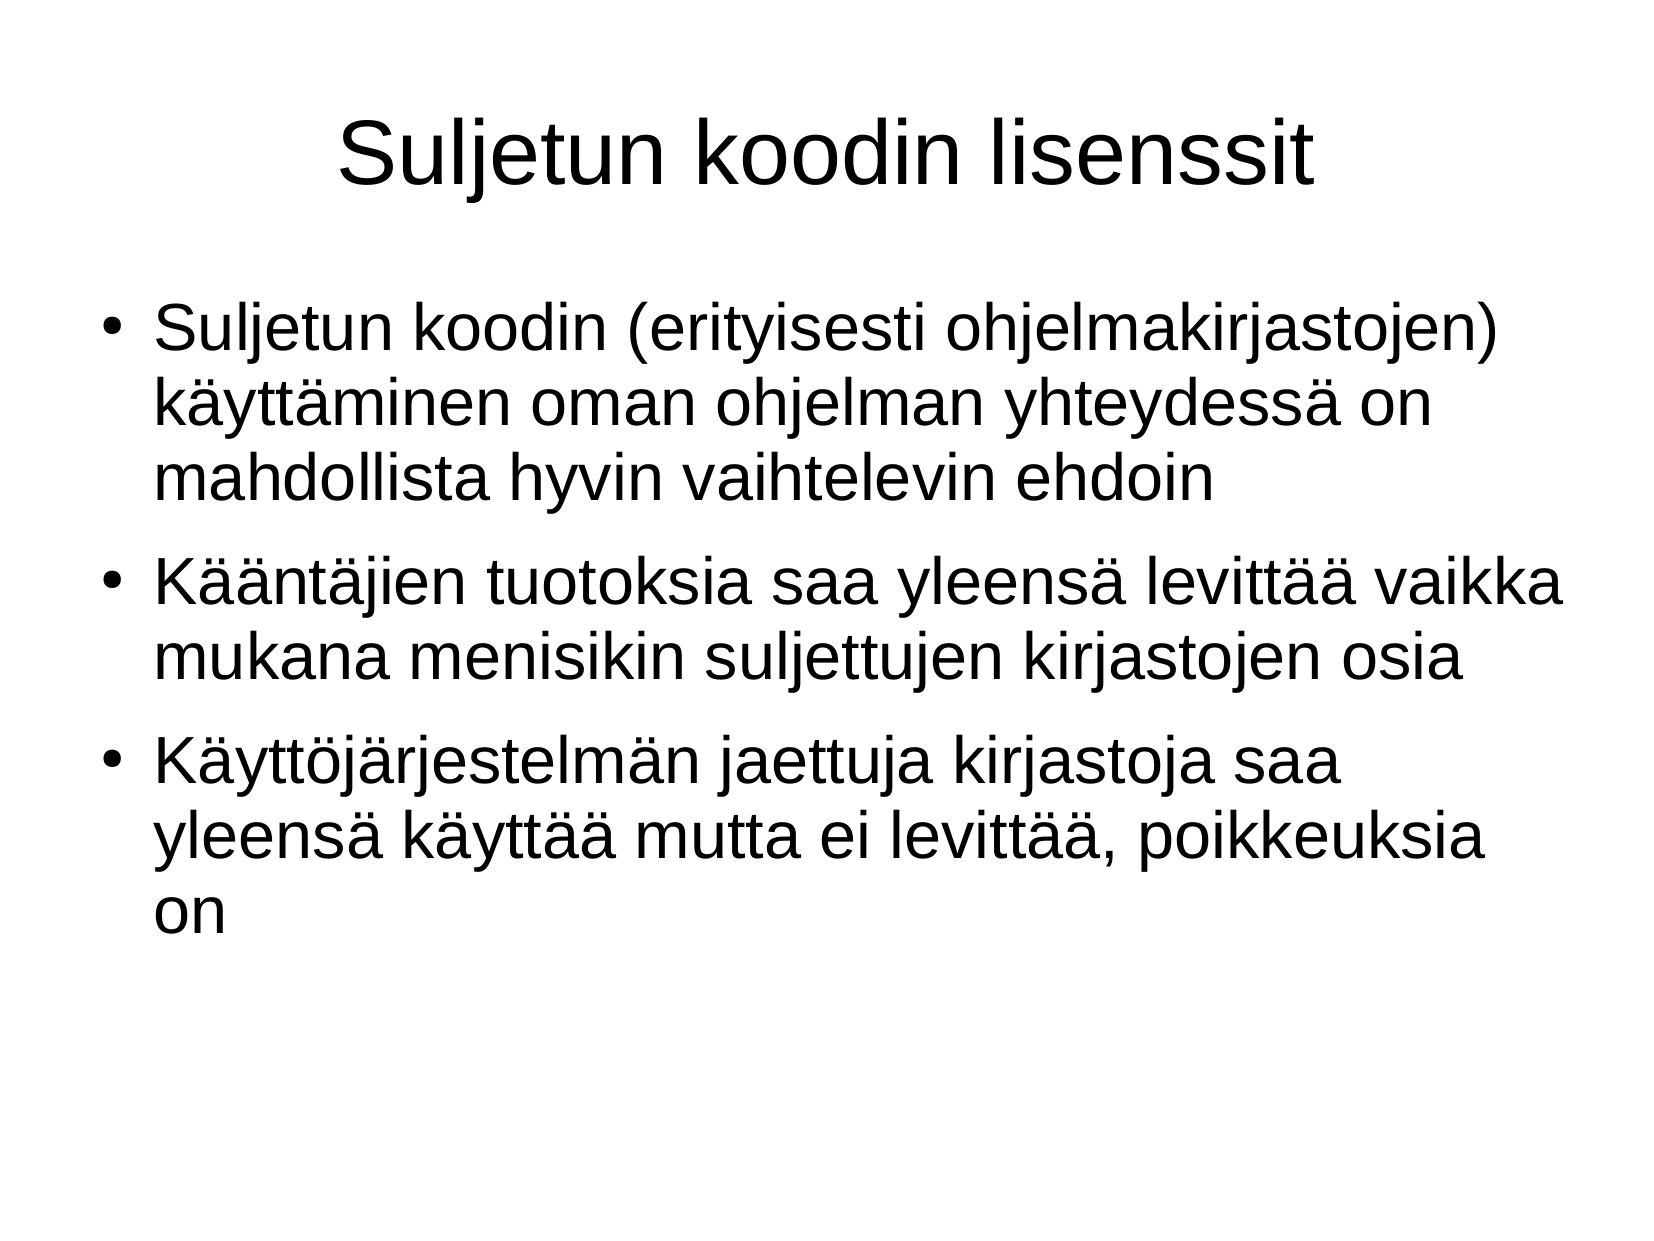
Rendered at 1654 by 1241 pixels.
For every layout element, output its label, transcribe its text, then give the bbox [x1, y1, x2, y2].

list Suljetun koodin (erityisesti ohjelmakirjastojen) käyttäminen oman ohjelman yhteydessä on mahdollista hyvin vaihtelevin ehdoin Kääntäjien tuotoksia saa yleensä levittää vaikka mukana menisikin suljettujen kirjastojen osia Käyttöjärjestelmän jaettuja kirjastoja saa yleensä käyttää mutta ei levittää, poikkeuksia on [82, 290, 1571, 1010]
title Suljetun koodin lisenssit [82, 49, 1571, 257]
